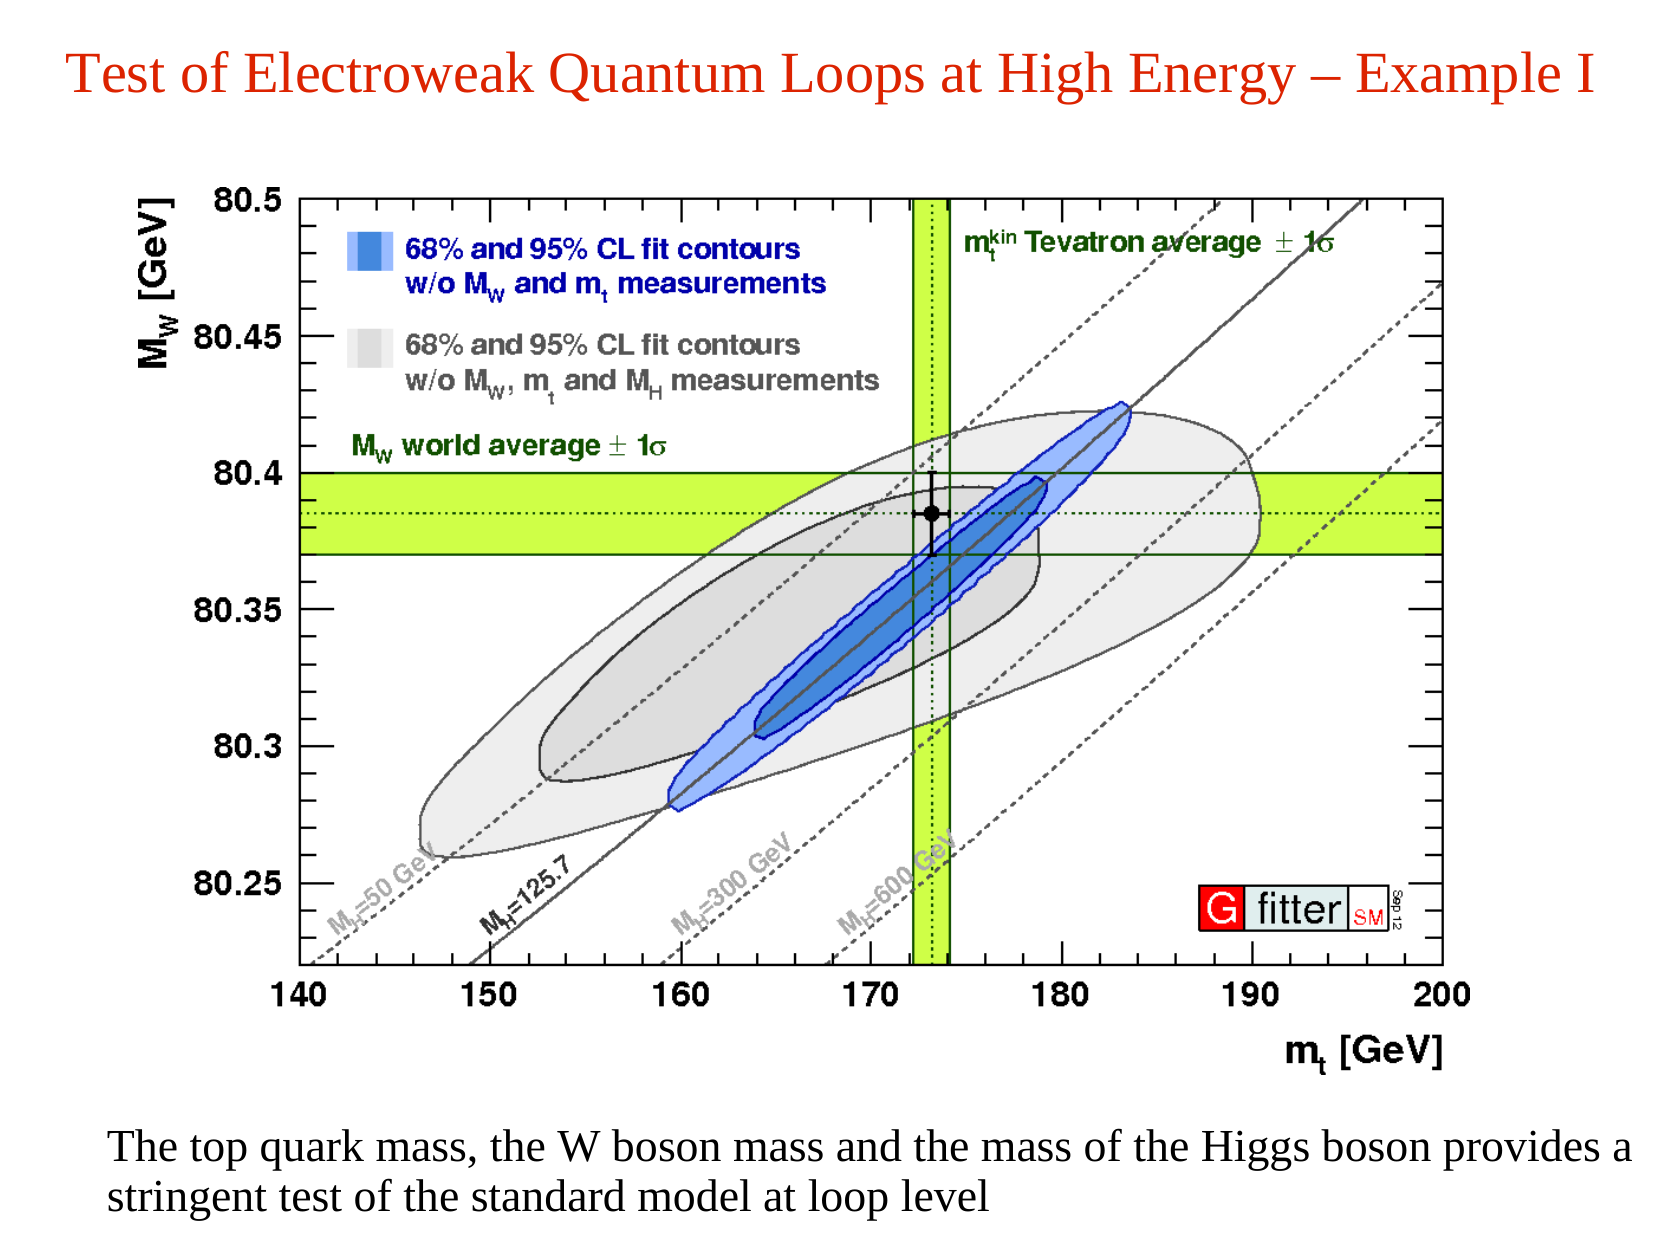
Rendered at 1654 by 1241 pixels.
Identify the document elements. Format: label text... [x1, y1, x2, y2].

picture [138, 187, 1470, 1075]
list The top quark mass, the W boson mass and the mass of the Higgs boson provides a stringent test of the standard model at loop level [36, 1120, 1642, 1241]
title Test of Electroweak Quantum Loops at High Energy – Example I [32, 0, 1630, 150]
